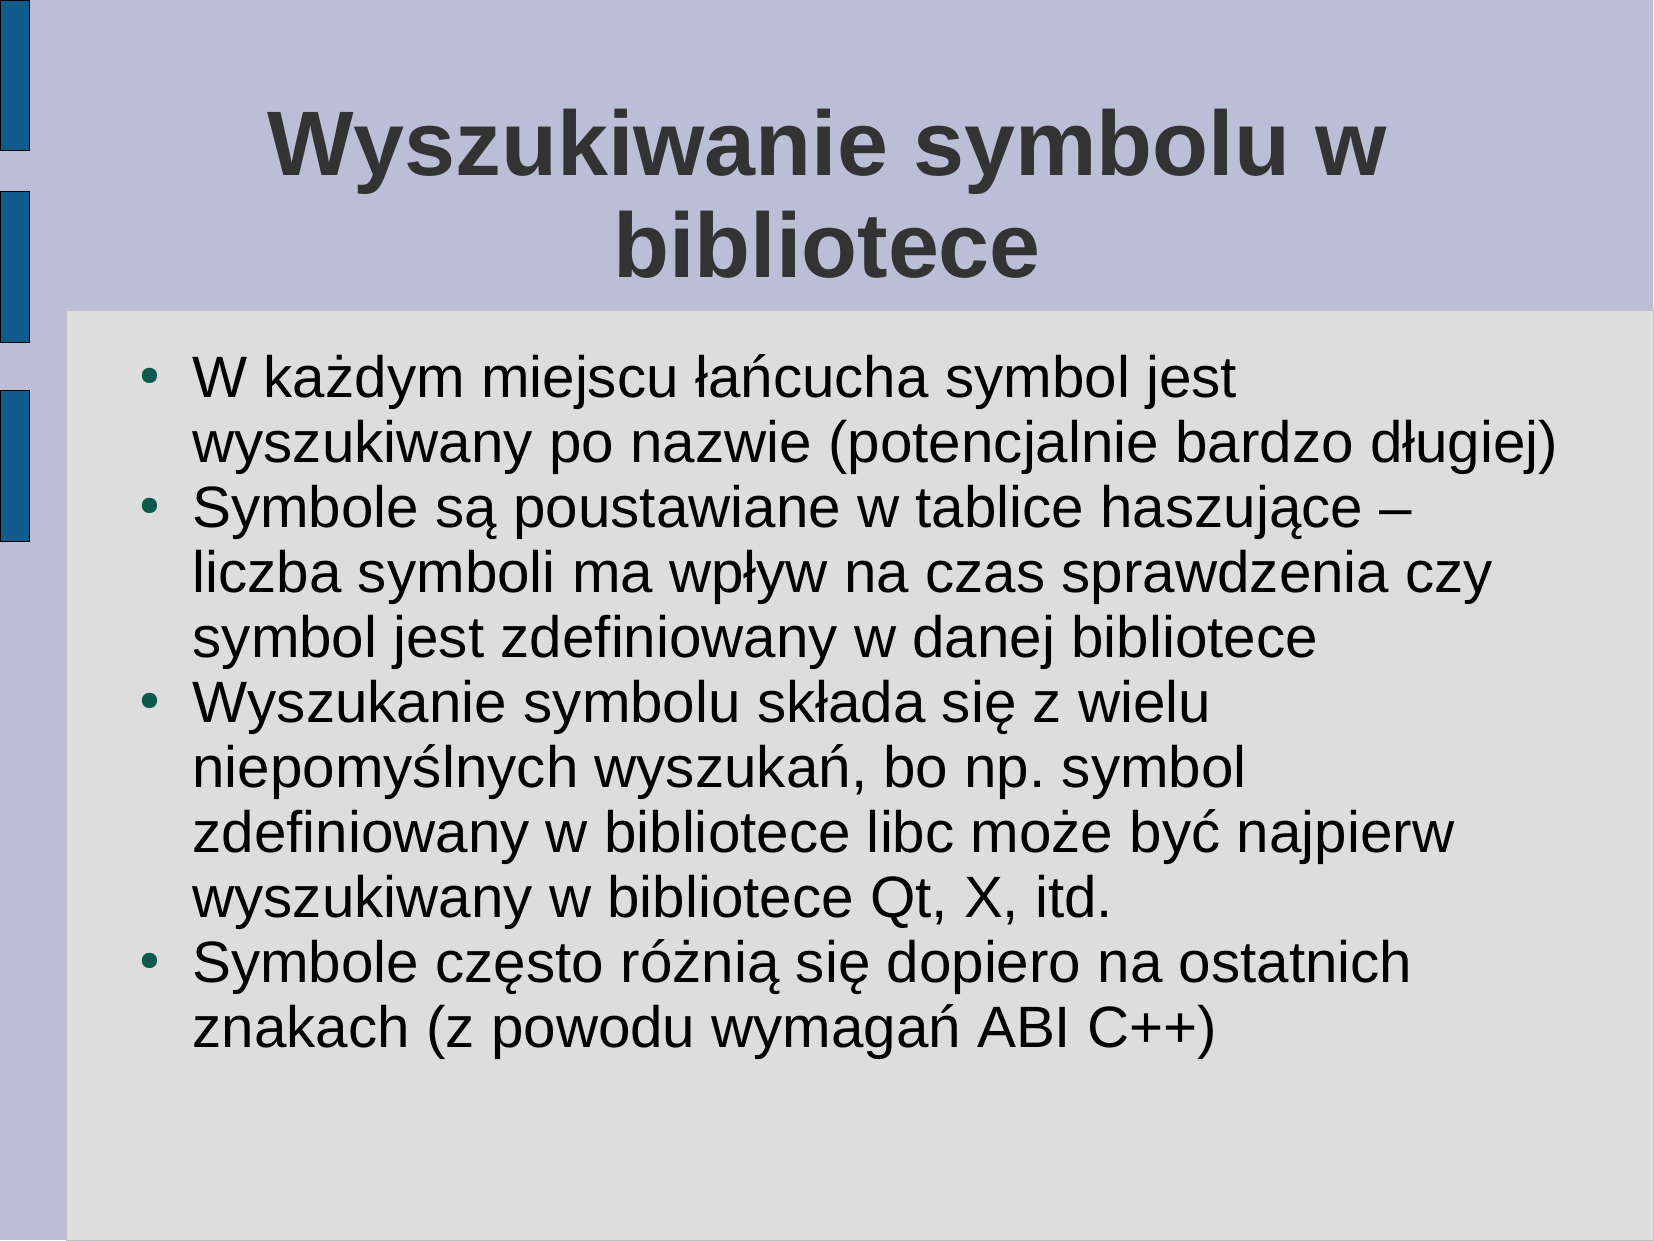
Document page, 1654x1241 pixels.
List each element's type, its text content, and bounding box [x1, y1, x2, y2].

list W każdym miejscu łańcucha symbol jest wyszukiwany po nazwie (potencjalnie bardzo długiej) Symbole są poustawiane w tablice haszujące – liczba symboli ma wpływ na czas sprawdzenia czy symbol jest zdefiniowany w danej bibliotece Wyszukanie symbolu składa się z wielu niepomyślnych wyszukań, bo np. symbol zdefiniowany w bibliotece libc może być najpierw wyszukiwany w bibliotece Qt, X, itd. Symbole często różnią się dopiero na ostatnich znakach (z powodu wymagań ABI C++) [121, 344, 1565, 1143]
title Wyszukiwanie symbolu w bibliotece [121, 91, 1534, 299]
